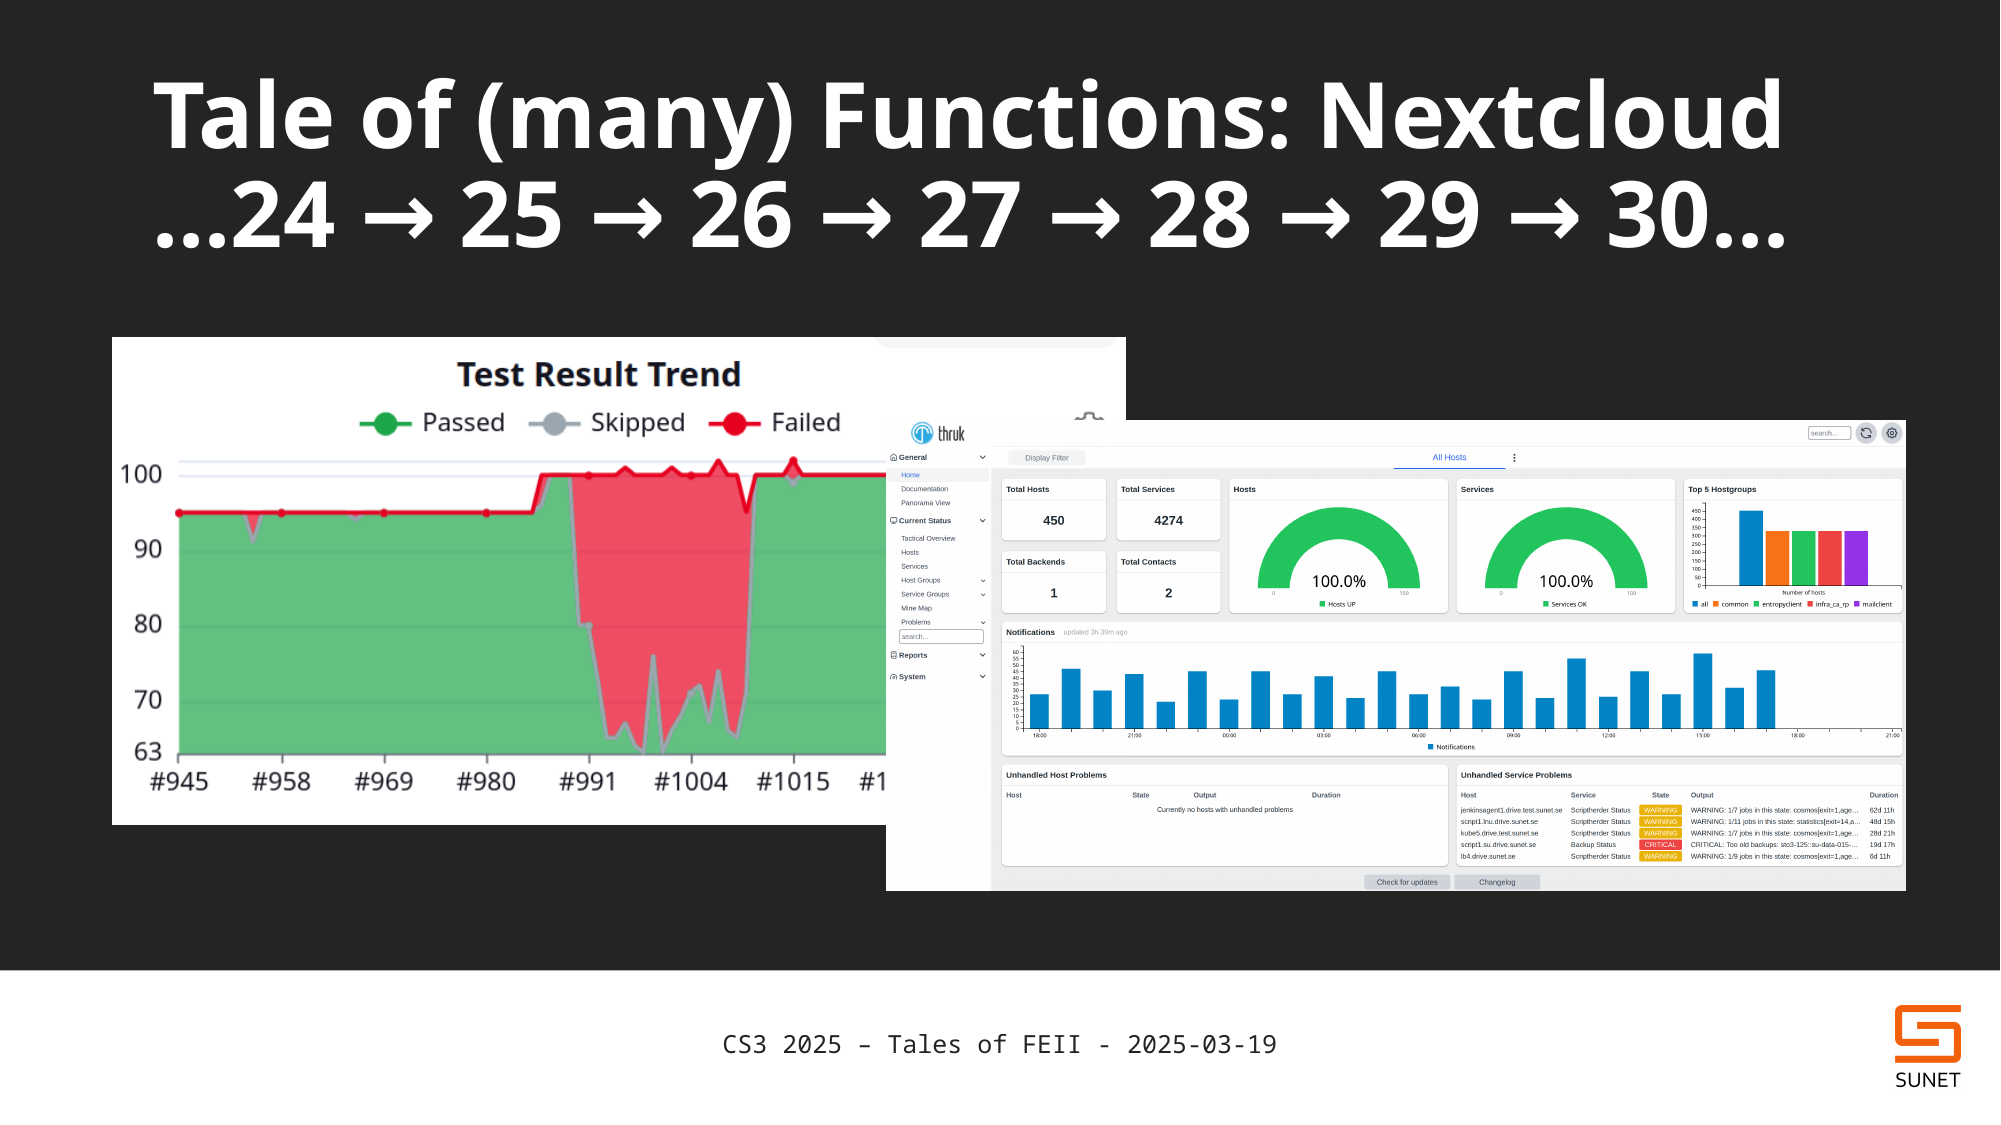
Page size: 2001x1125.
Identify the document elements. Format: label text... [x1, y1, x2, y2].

picture [1895, 1005, 1961, 1092]
picture [112, 337, 1906, 891]
list CS3 2025 – Tales of FEII - 2025-03-19 [249, 1024, 1750, 1070]
title Tale of (many) Functions: Nextcloud ...24 → 25 → 26 → 27 → 28 → 29 → 30... [137, 59, 1863, 278]
